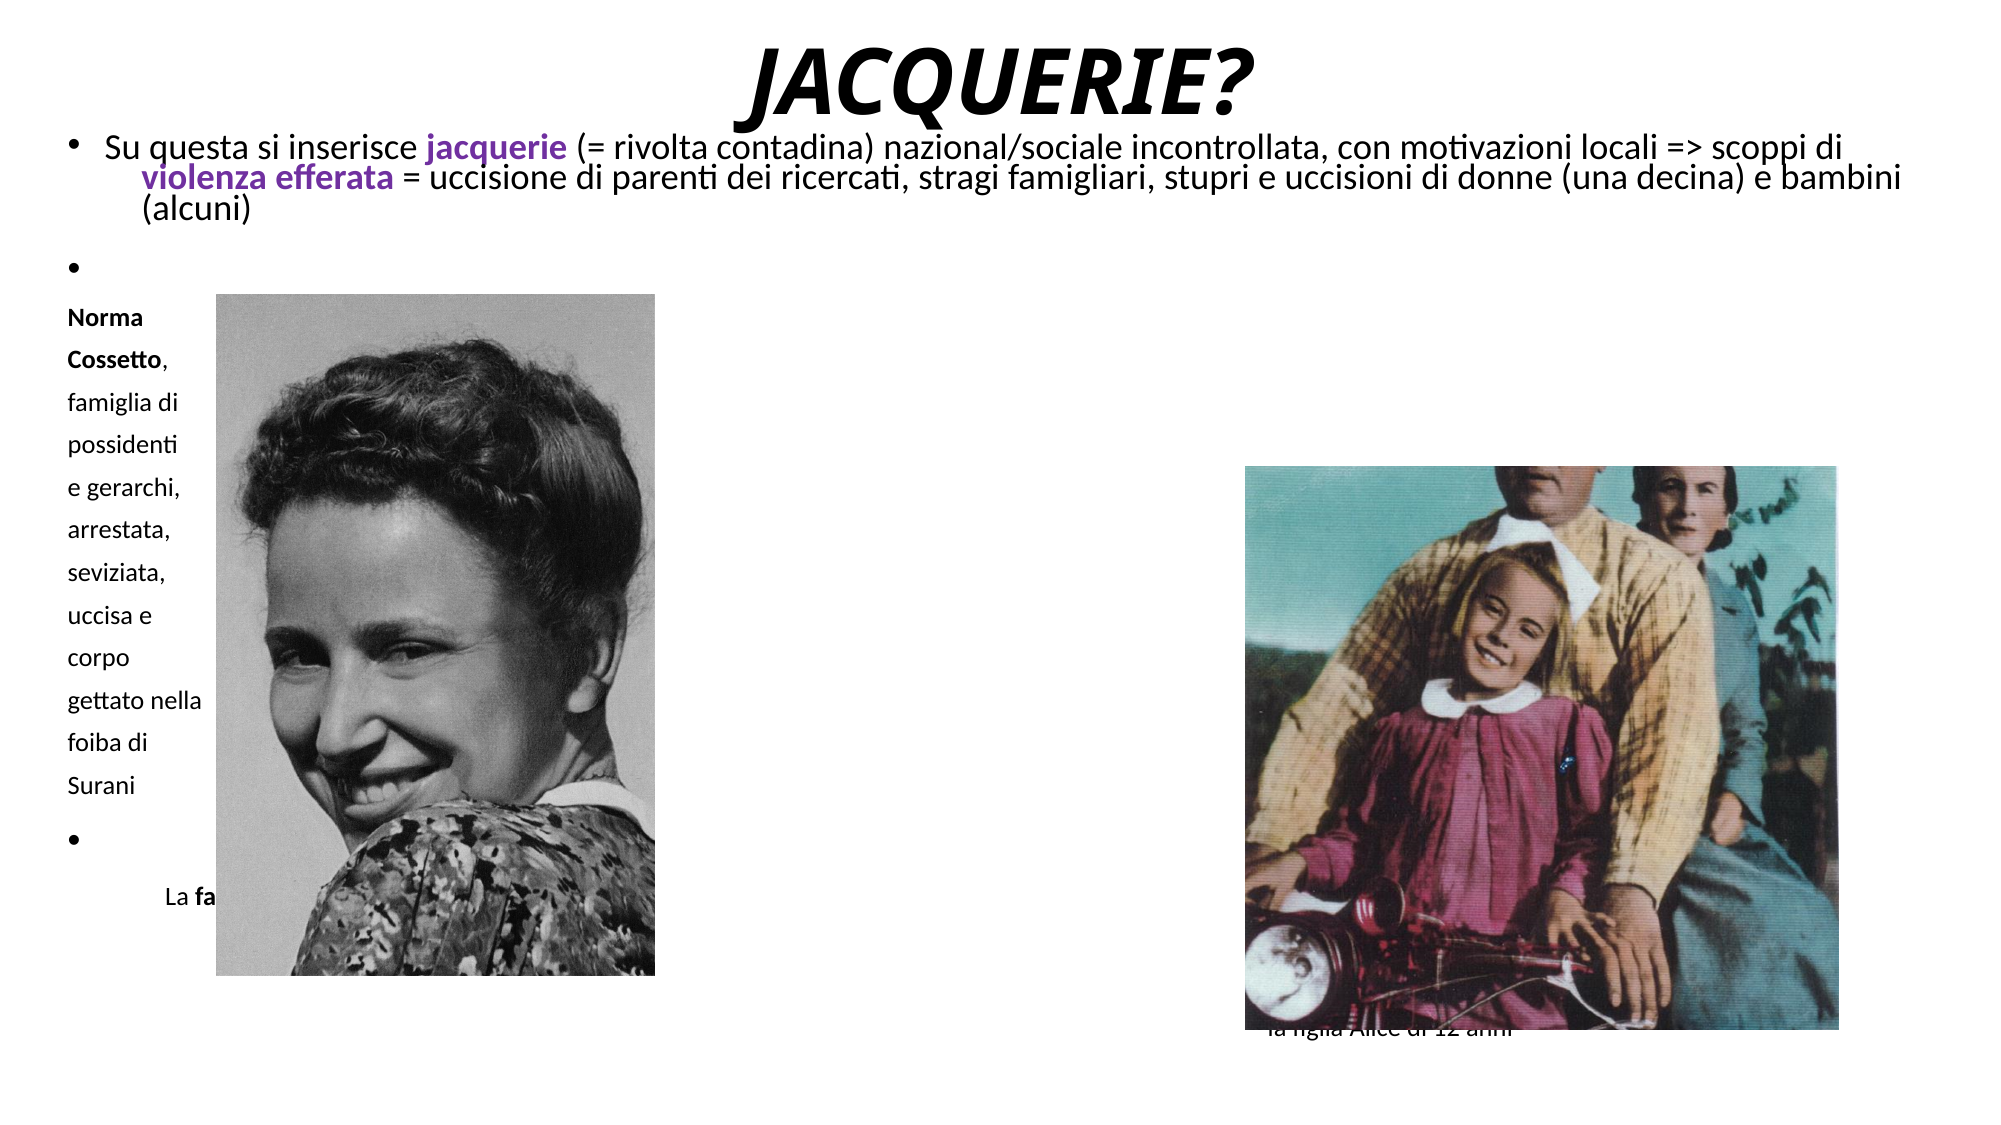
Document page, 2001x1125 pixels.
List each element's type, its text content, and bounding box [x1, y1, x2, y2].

title JACQUERIE? [137, 28, 1863, 127]
picture [216, 294, 655, 976]
list Su questa si inserisce jacquerie (= rivolta contadina) nazional/sociale incontrollata, con motivazioni locali => scoppi di violenza efferata = uccisione di parenti dei ricercati, stragi famigliari, stupri e uccisioni di donne (una decina) e bambini (alcuni) Norma Cossetto, famiglia di possidenti e gerarchi, arrestata, seviziata, uccisa e corpo gettato nella foiba di Surani La famiglia Abbà di Rovigno: tutti e tre i componenti scomparvero nelle foibe istriane: il padre Giorgio, vigile urbano, la moglie Giuseppina e la figlia Alice di 12 anni [52, 127, 1938, 1097]
picture [1245, 466, 1839, 1030]
